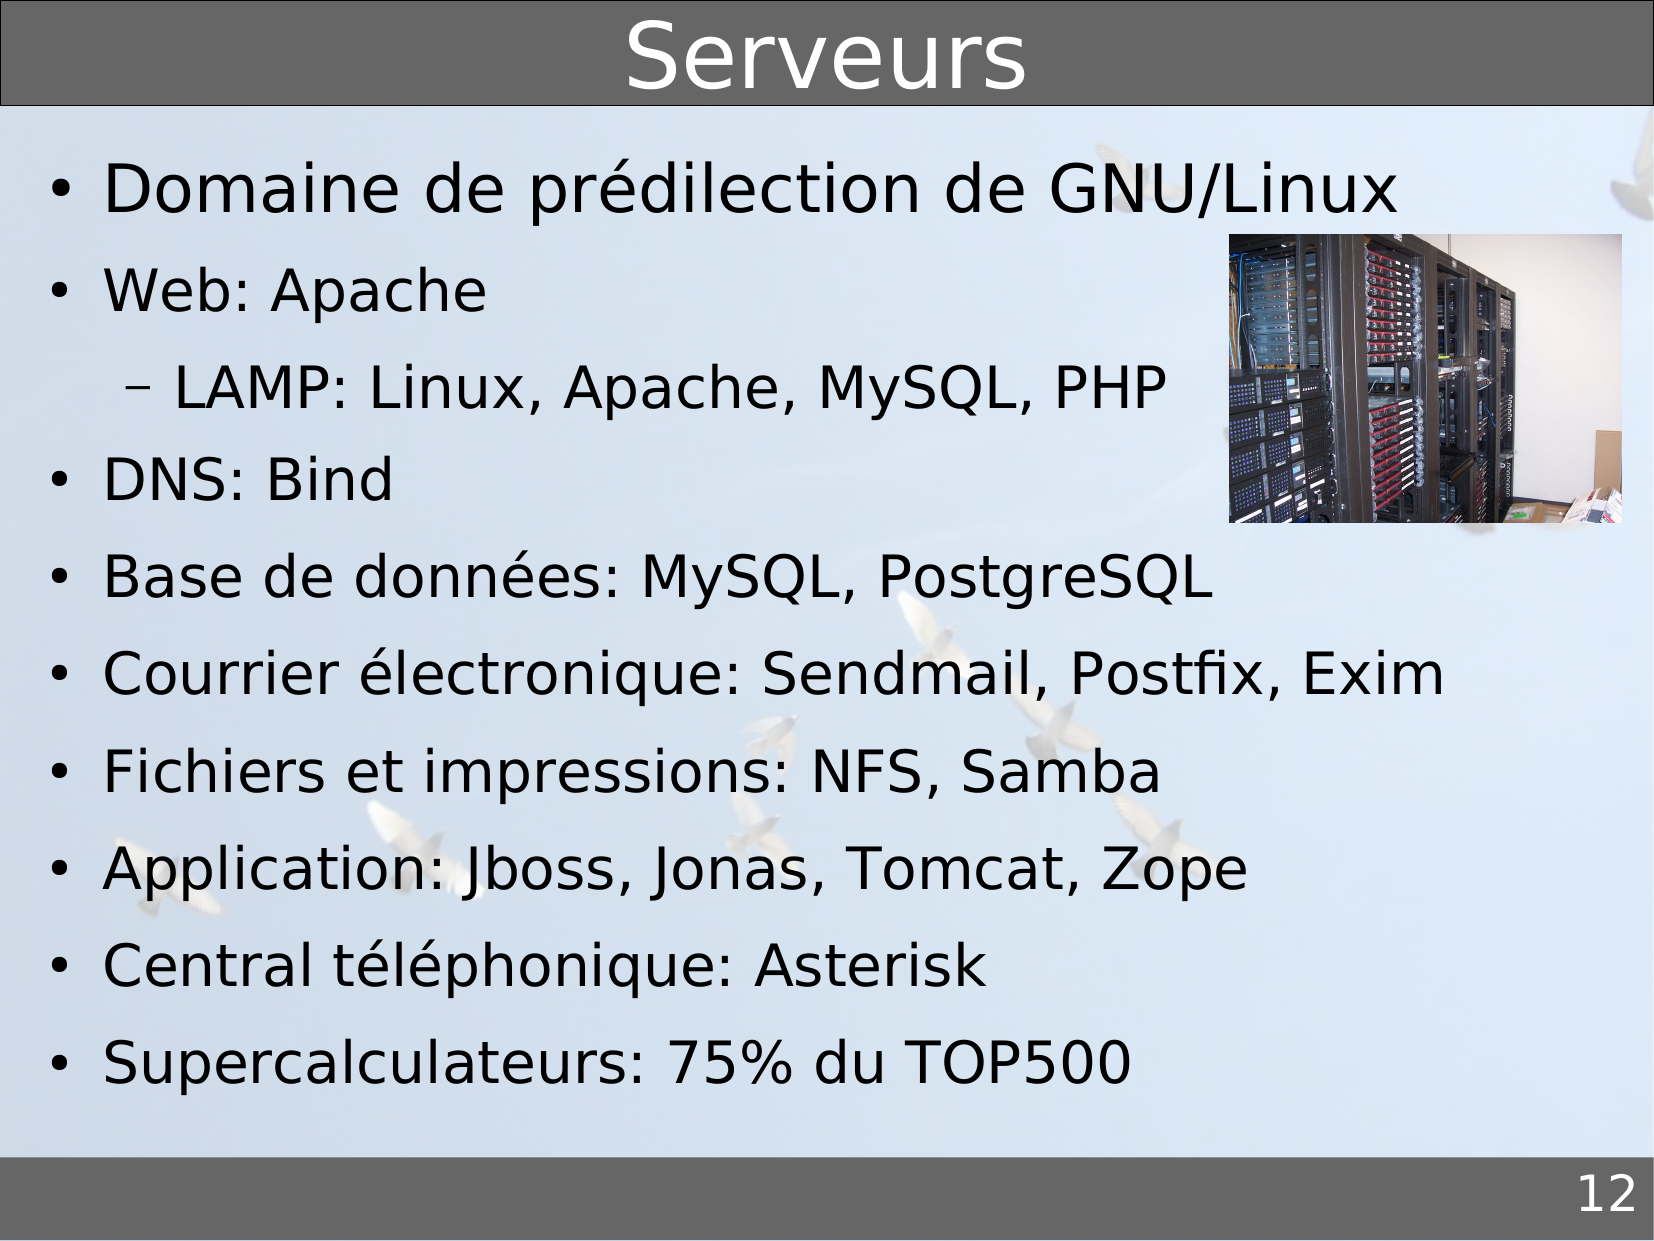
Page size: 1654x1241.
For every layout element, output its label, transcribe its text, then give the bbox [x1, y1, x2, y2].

picture [1229, 234, 1622, 523]
list Domaine de prédilection de GNU/Linux Web: Apache LAMP: Linux, Apache, MySQL, PHP DNS: Bind Base de données: MySQL, PostgreSQL Courrier électronique: Sendmail, Postfix, Exim Fichiers et impressions: NFS, Samba Application: Jboss, Jonas, Tomcat, Zope Central téléphonique: Asterisk Supercalculateurs: 75% du TOP500 [31, 150, 1636, 1098]
title Serveurs [0, 3, 1654, 111]
